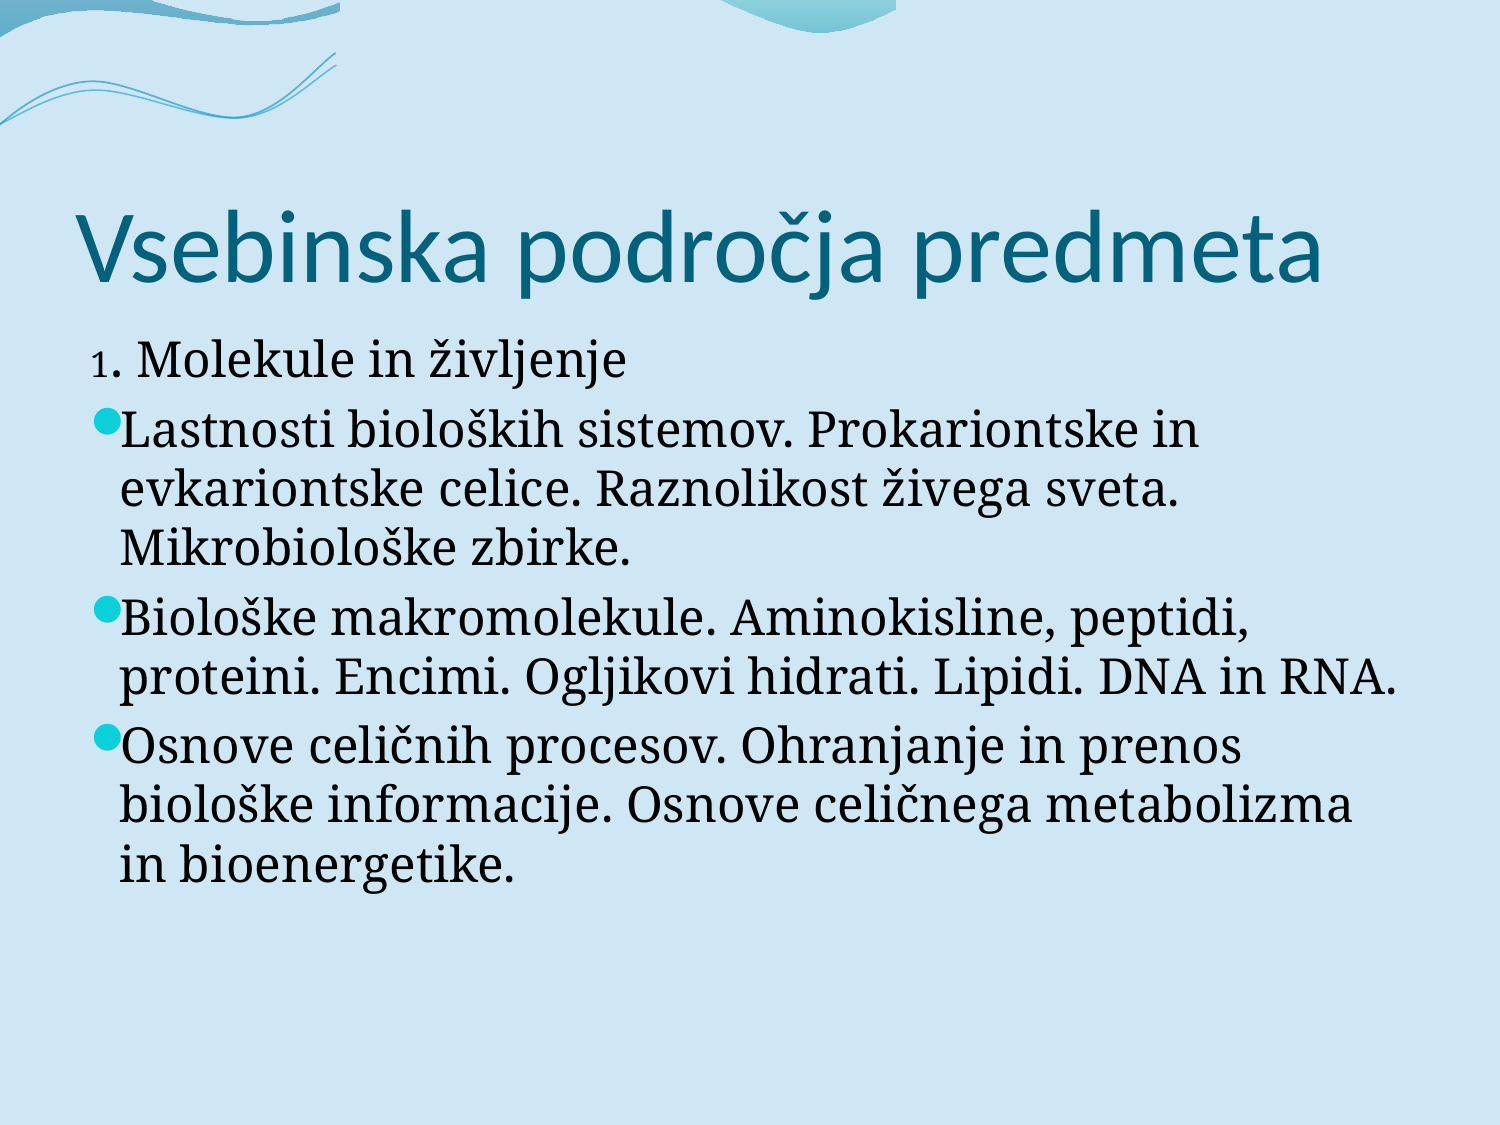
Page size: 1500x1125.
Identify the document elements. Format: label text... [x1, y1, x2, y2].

title Vsebinska področja predmeta [75, 115, 1425, 304]
list 1. Molekule in življenje Lastnosti bioloških sistemov. Prokariontske in evkariontske celice. Raznolikost živega sveta. Mikrobiološke zbirke. Biološke makromolekule. Aminokisline, peptidi, proteini. Encimi. Ogljikovi hidrati. Lipidi. DNA in RNA. Osnove celičnih procesov. Ohranjanje in prenos biološke informacije. Osnove celičnega metabolizma in bioenergetike. [75, 317, 1425, 1038]
